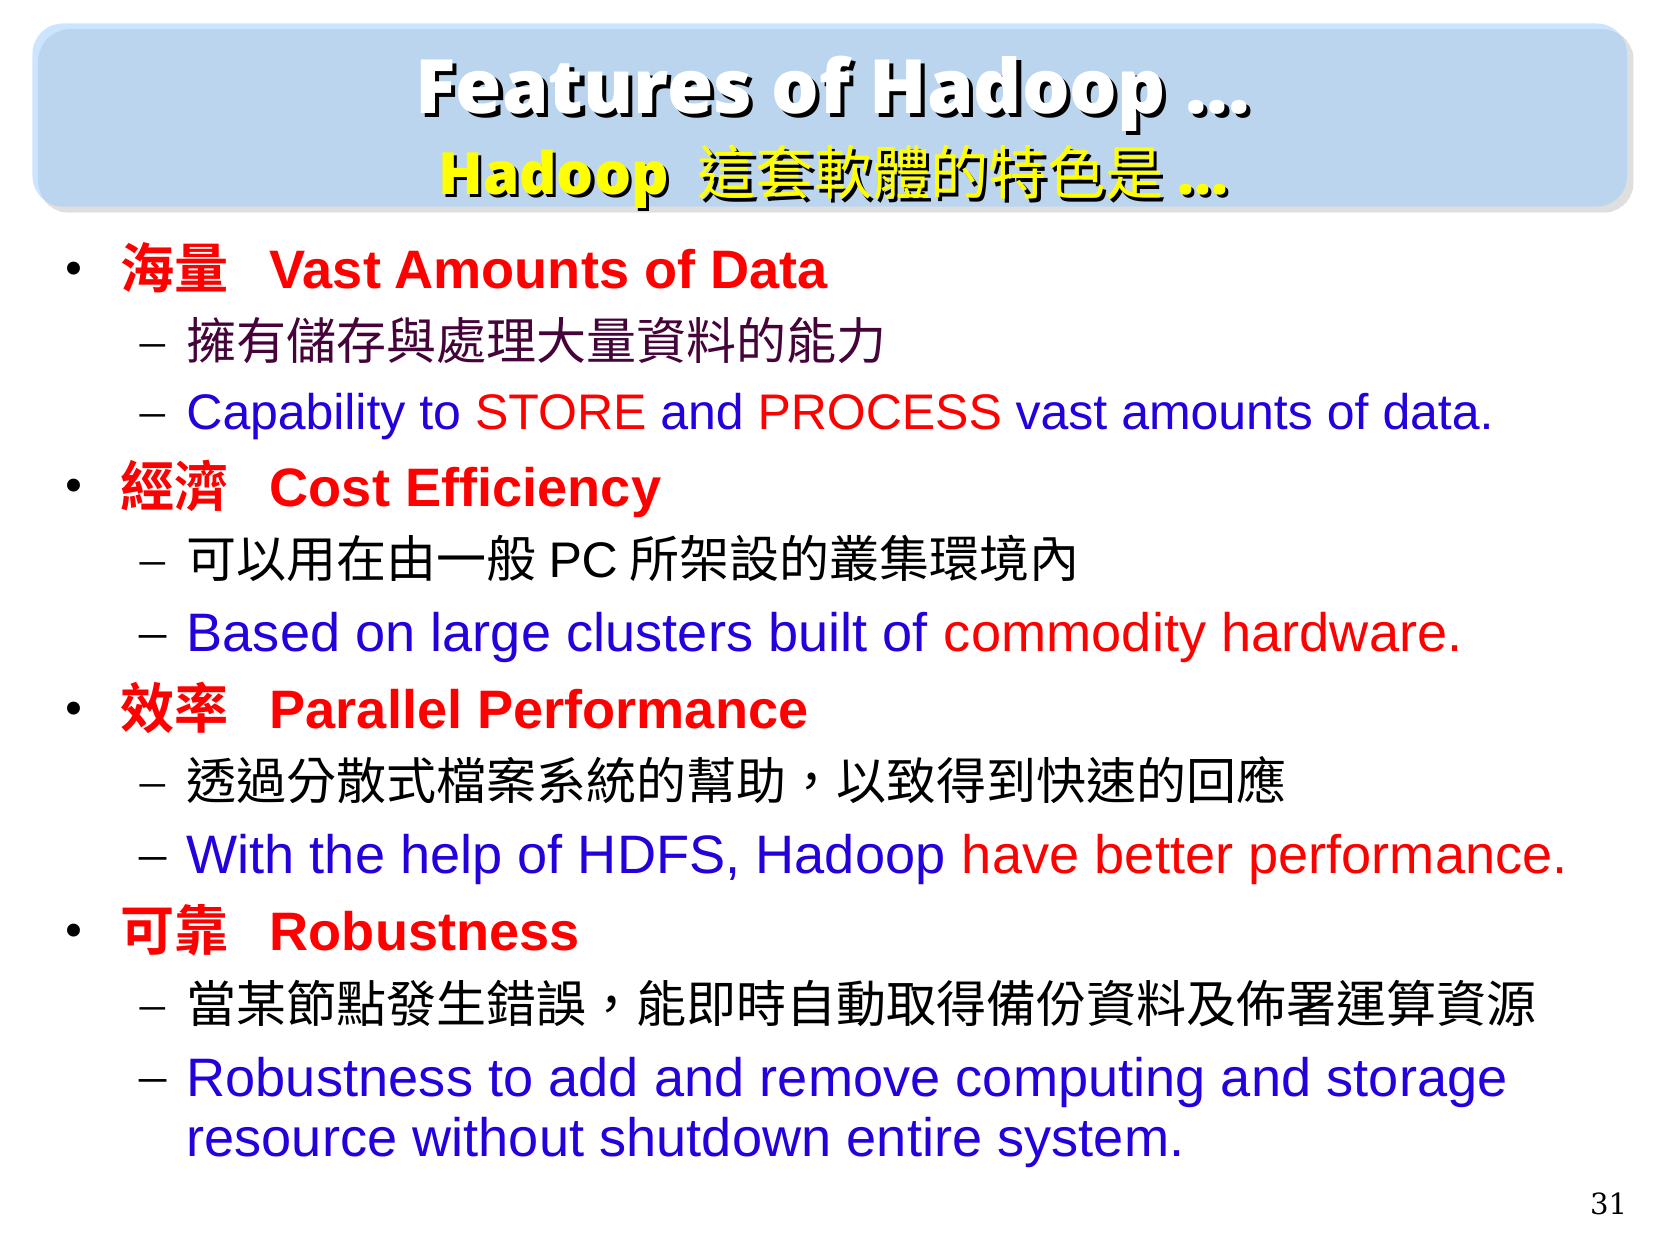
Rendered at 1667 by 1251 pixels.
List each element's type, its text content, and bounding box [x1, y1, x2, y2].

text_box [1542, 23, 1628, 207]
list 海量 Vast Amounts of Data 擁有儲存與處理大量資料的能力 Capability to STORE and PROCESS vast amounts of data. 經濟 Cost Efficiency 可以用在由一般PC所架設的叢集環境內 Based on large clusters built of commodity hardware. 效率 Parallel Performance 透過分散式檔案系統的幫助，以致得到快速的回應 With the help of HDFS, Hadoop have better performance. 可靠 Robustness 當某節點發生錯誤，能即時自動取得備份資料及佈署運算資源 Robustness to add and remove computing and storage resource without shutdown entire system. [64, 236, 1612, 1208]
title Features of Hadoop ... Hadoop 這套軟體的特色是... [124, 20, 1542, 213]
text_box [32, 23, 124, 207]
